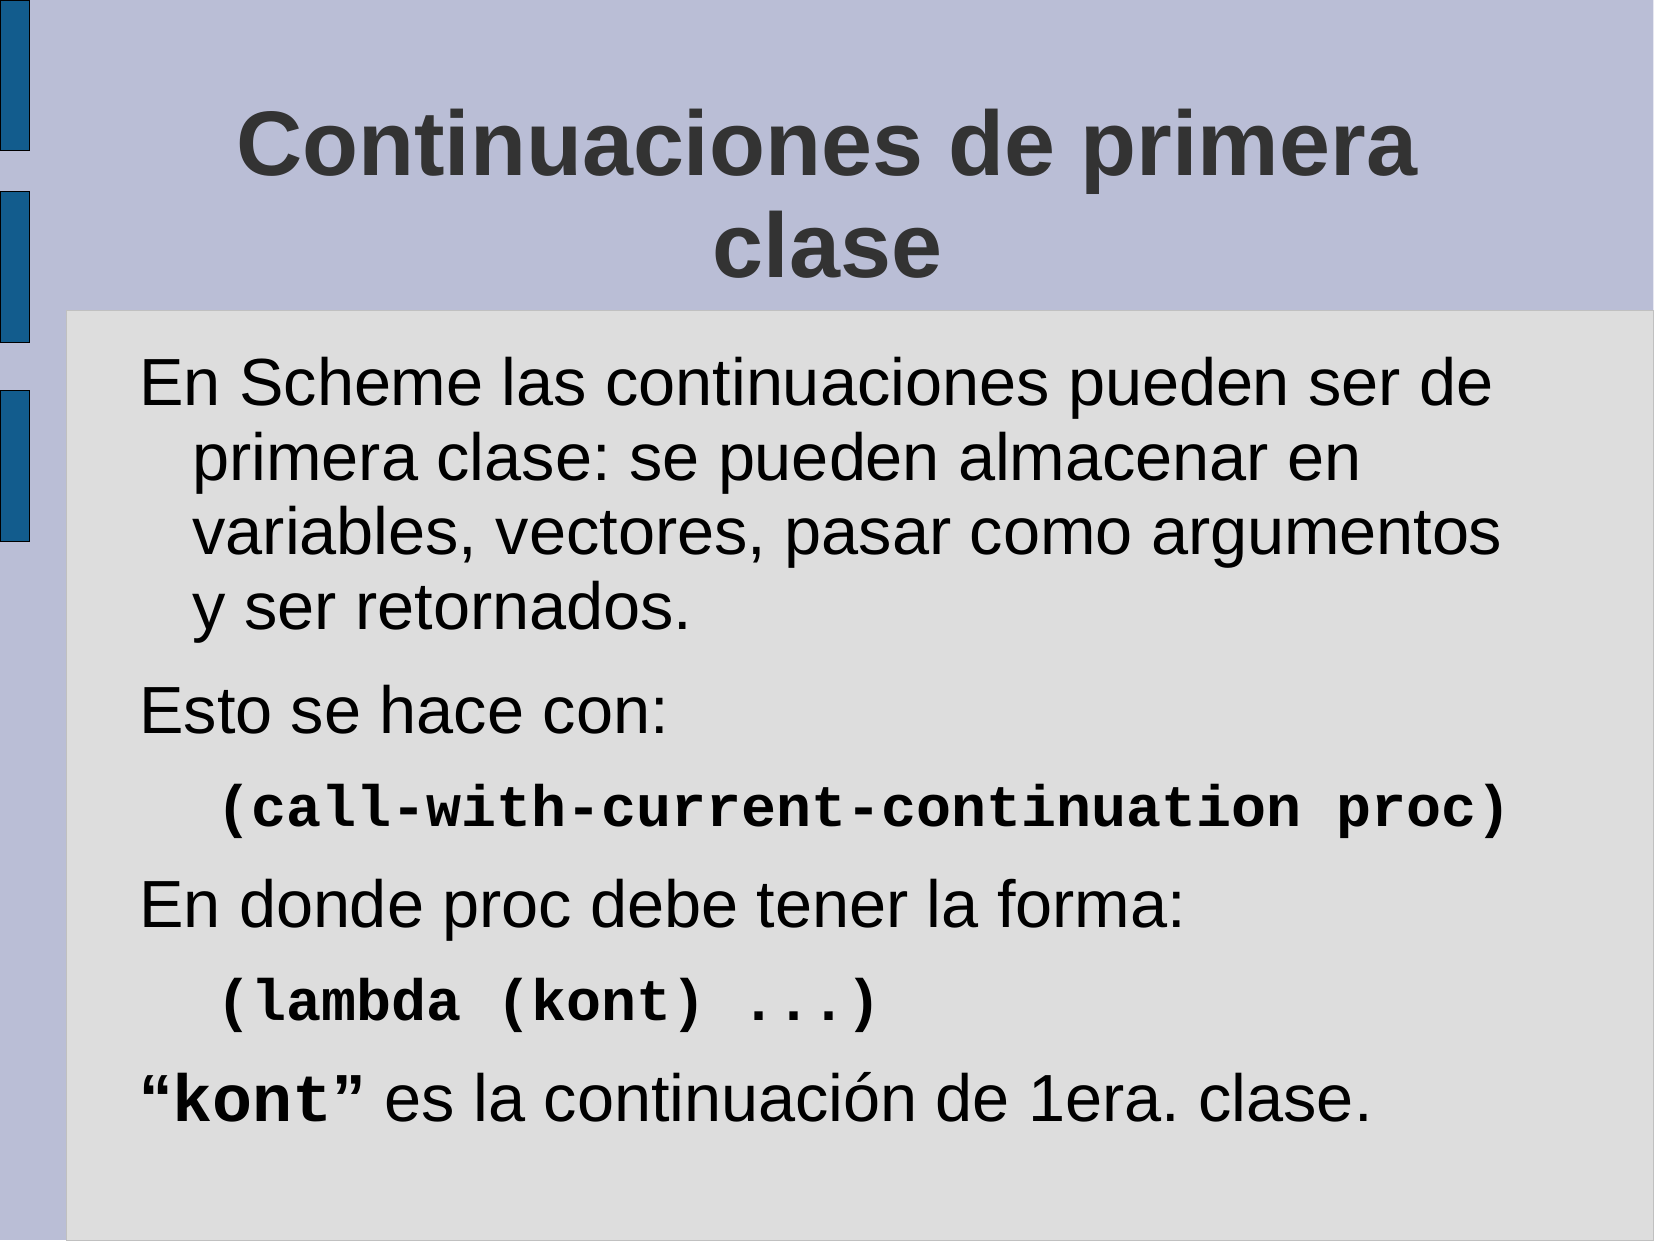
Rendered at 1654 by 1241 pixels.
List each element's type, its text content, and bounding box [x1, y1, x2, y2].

list En Scheme las continuaciones pueden ser de primera clase: se pueden almacenar en variables, vectores, pasar como argumentos y ser retornados. Esto se hace con: (call-with-current-continuation proc) En donde proc debe tener la forma: (lambda (kont) ...) “kont” es la continuación de 1era. clase. [121, 344, 1534, 1143]
title Continuaciones de primera clase [121, 91, 1534, 299]
